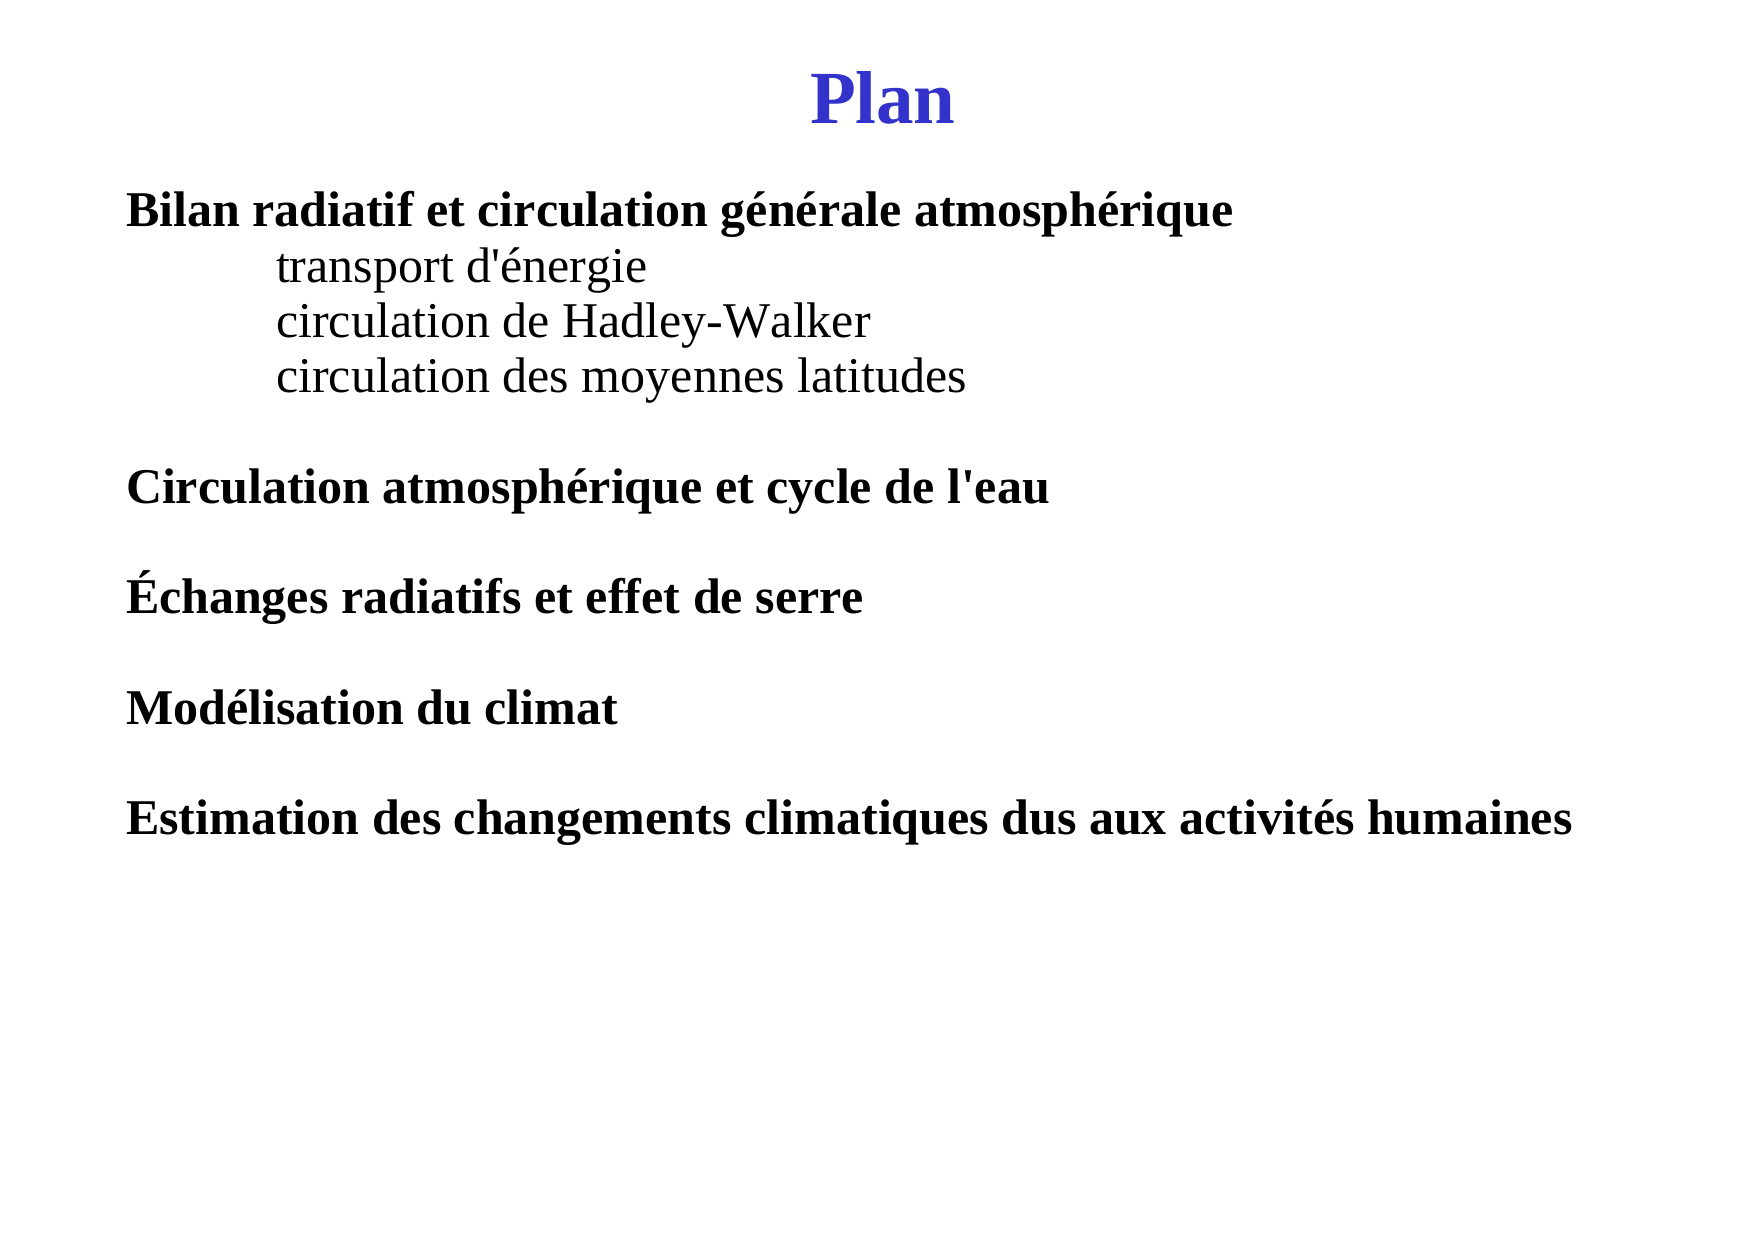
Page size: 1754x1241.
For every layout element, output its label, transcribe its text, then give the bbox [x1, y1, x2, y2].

text_box Bilan radiatif et circulation générale atmosphérique transport d'énergie circulation de Hadley-Walker circulation des moyennes latitudes Circulation atmosphérique et cycle de l'eau Échanges radiatifs et effet de serre Modélisation du climat Estimation des changements climatiques dus aux activités humaines [113, 182, 1692, 846]
text_box Plan [50, 53, 1716, 147]
